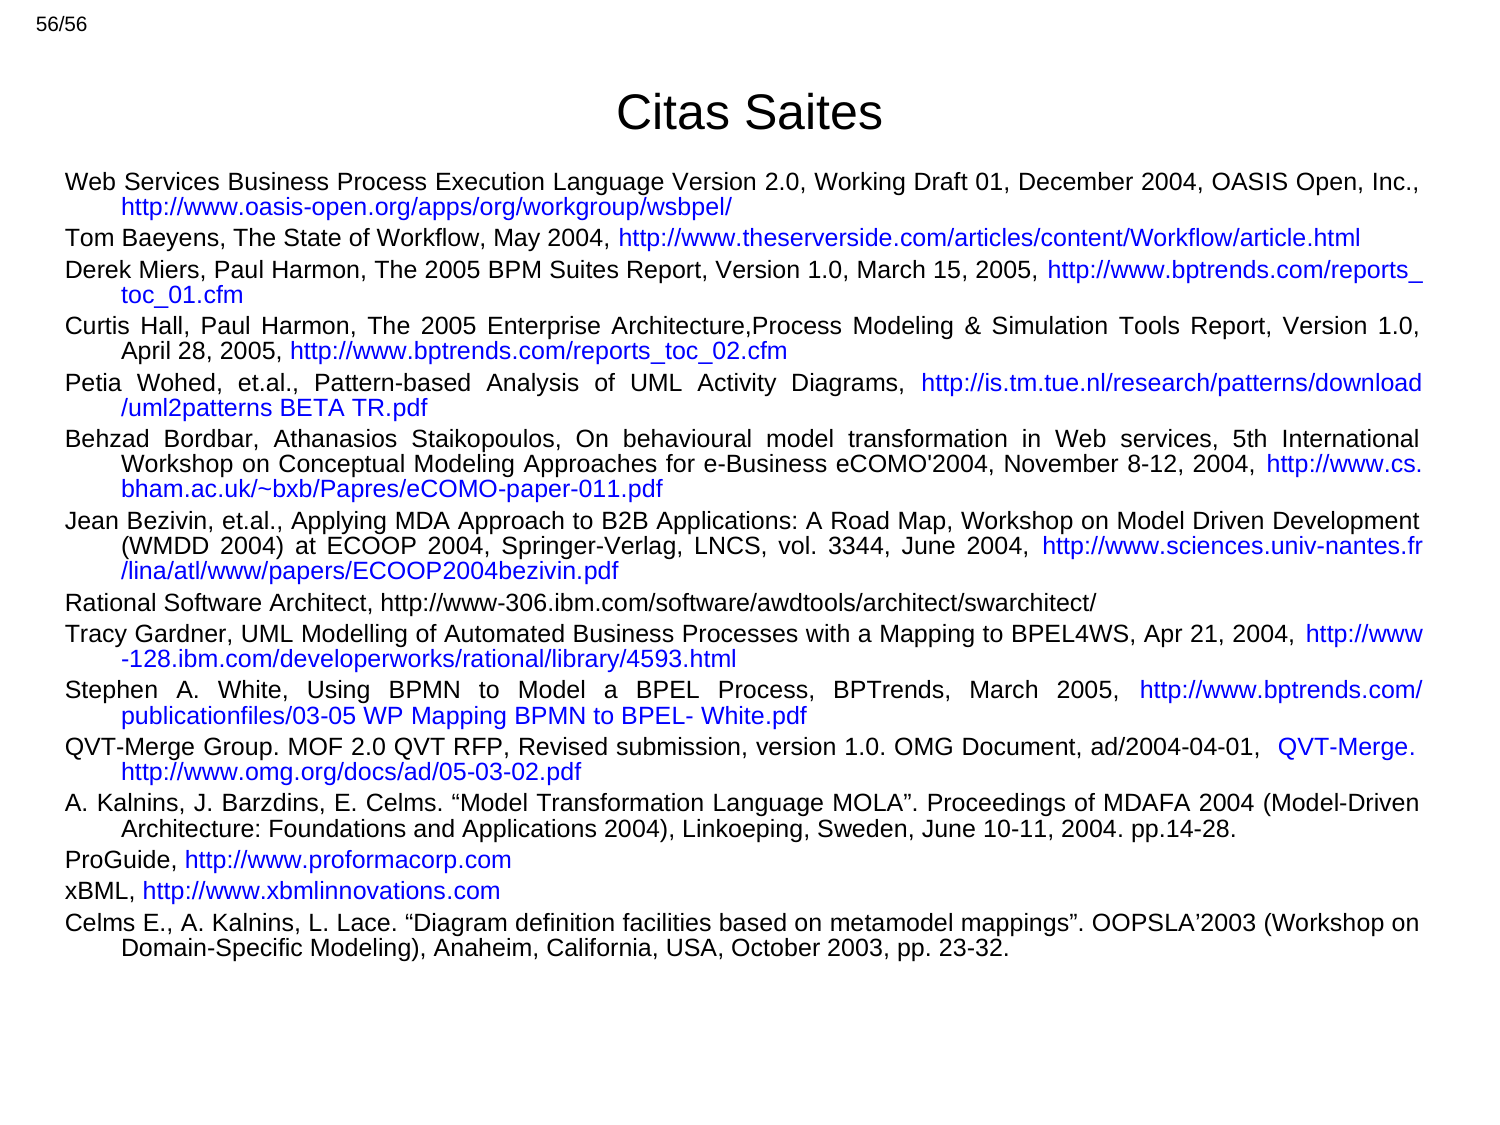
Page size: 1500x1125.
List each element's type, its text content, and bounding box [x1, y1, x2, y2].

list Web Services Business Process Execution Language Version 2.0, Working Draft 01, December 2004, OASIS Open, Inc., http://www.oasis-open.org/apps/org/workgroup/wsbpel/ Tom Baeyens, The State of Workflow, May 2004, http://www.theserverside.com/articles/content/Workflow/article.html Derek Miers, Paul Harmon, The 2005 BPM Suites Report, Version 1.0, March 15, 2005, http://www.bptrends.com/reports_toc_01.cfm Curtis Hall, Paul Harmon, The 2005 Enterprise Architecture,Process Modeling & Simulation Tools Report, Version 1.0, April 28, 2005, http://www.bptrends.com/reports_toc_02.cfm Petia Wohed, et.al., Pattern-based Analysis of UML Activity Diagrams, http://is.tm.tue.nl/research/patterns/download/uml2patterns BETA TR.pdf Behzad Bordbar, Athanasios Staikopoulos, On behavioural model transformation in Web services, 5th International Workshop on Conceptual Modeling Approaches for e-Business eCOMO'2004, November 8-12, 2004, http://www.cs.bham.ac.uk/~bxb/Papres/eCOMO-paper-011.pdf Jean Bezivin, et.al., Applying MDA Approach to B2B Applications: A Road Map, Workshop on Model Driven Development (WMDD 2004) at ECOOP 2004, Springer-Verlag, LNCS, vol. 3344, June 2004, http://www.sciences.univ-nantes.fr/lina/atl/www/papers/ECOOP2004bezivin.pdf Rational Software Architect, http://www-306.ibm.com/software/awdtools/architect/swarchitect/ Tracy Gardner, UML Modelling of Automated Business Processes with a Mapping to BPEL4WS, Apr 21, 2004, http://www-128.ibm.com/developerworks/rational/library/4593.html Stephen A. White, Using BPMN to Model a BPEL Process, BPTrends, March 2005, http://www.bptrends.com/publicationfiles/03-05 WP Mapping BPMN to BPEL- White.pdf QVT-Merge Group. MOF 2.0 QVT RFP, Revised submission, version 1.0. OMG Document, ad/2004-04-01, QVT-Merge. http://www.omg.org/docs/ad/05-03-02.pdf A. Kalnins, J. Barzdins, E. Celms. “Model Transformation Language MOLA”. Proceedings of MDAFA 2004 (Model-Driven Architecture: Foundations and Applications 2004), Linkoeping, Sweden, June 10-11, 2004. pp.14-28. ProGuide, http://www.proformacorp.com xBML, http://www.xbmlinnovations.com Celms E., A. Kalnins, L. Lace. “Diagram definition facilities based on metamodel mappings”. OOPSLA’2003 (Workshop on Domain-Specific Modeling), Anaheim, California, USA, October 2003, pp. 23-32. [49, 162, 1438, 1063]
title Citas Saites [112, 62, 1388, 162]
